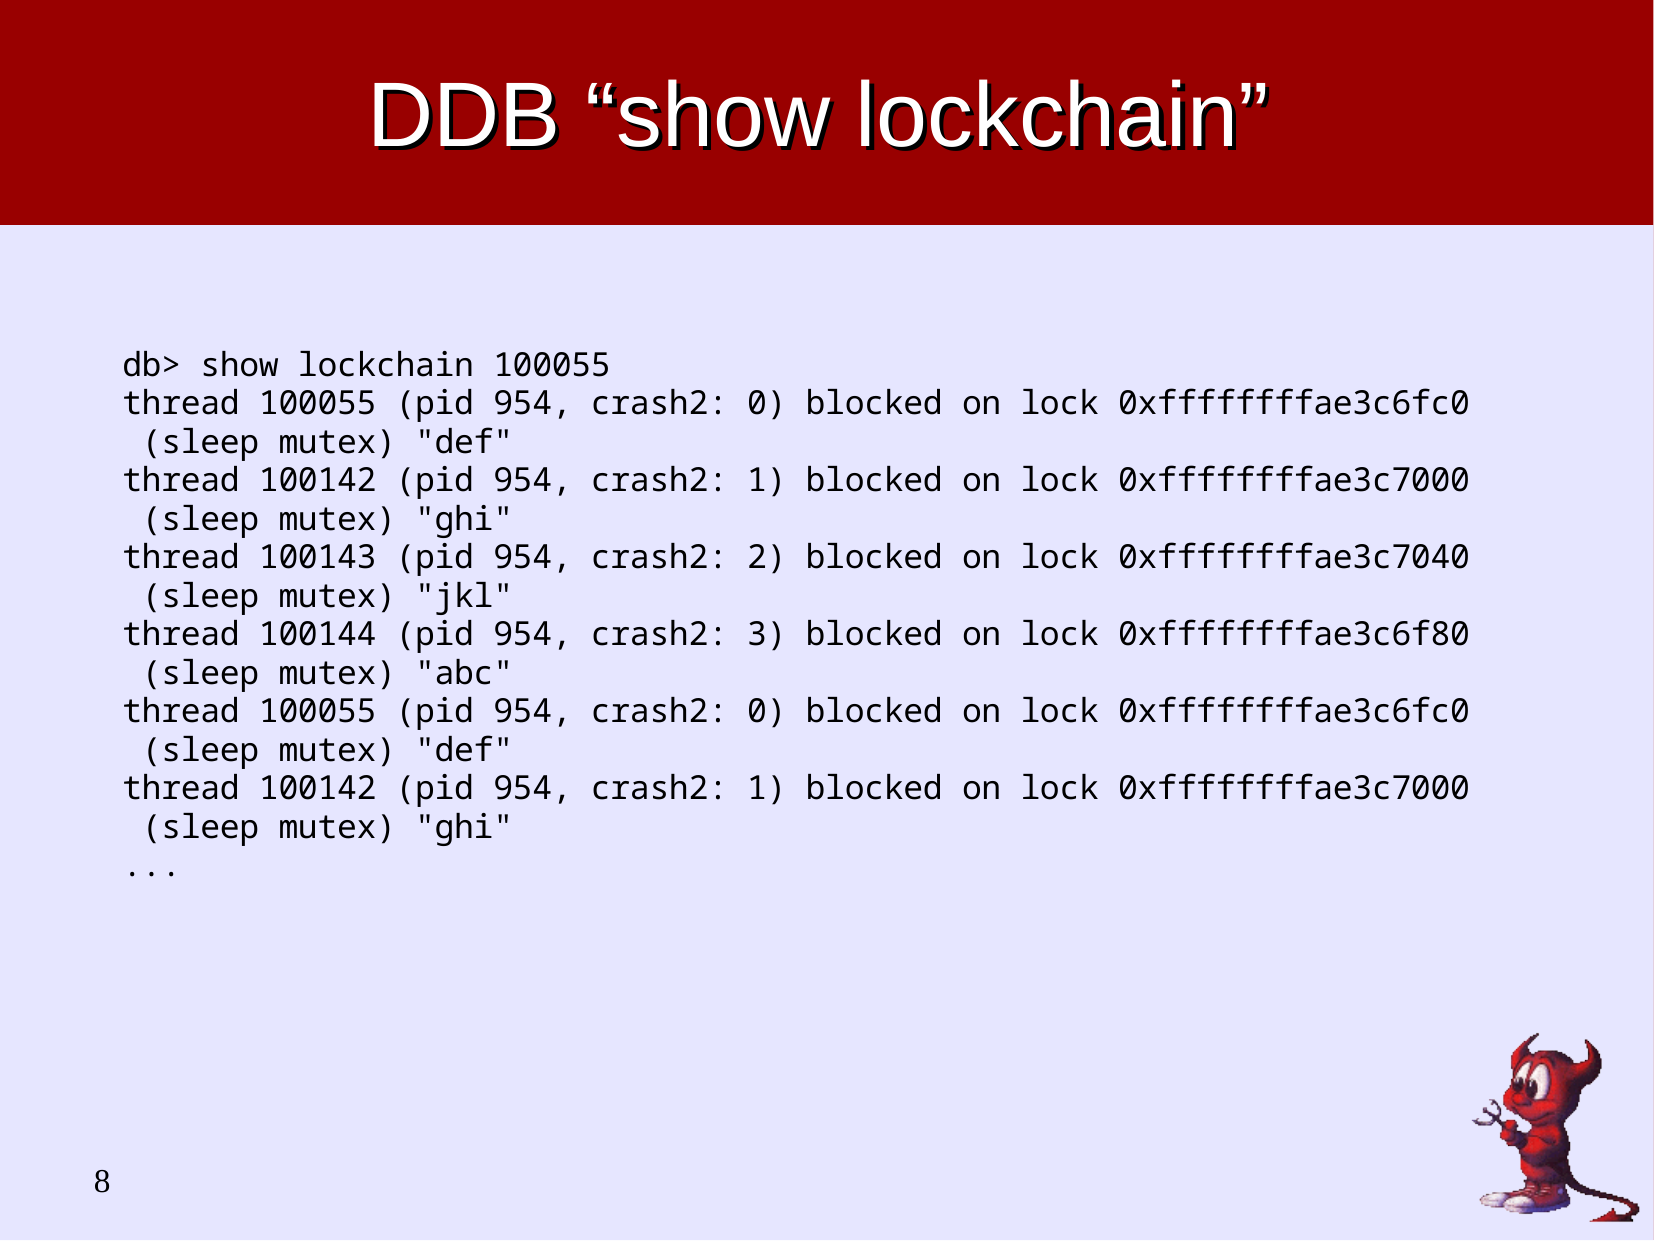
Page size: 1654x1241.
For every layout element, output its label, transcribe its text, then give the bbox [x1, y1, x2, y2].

title DDB “show lockchain” [112, 11, 1525, 219]
chart [121, 344, 1534, 1127]
picture [1464, 1030, 1643, 1227]
